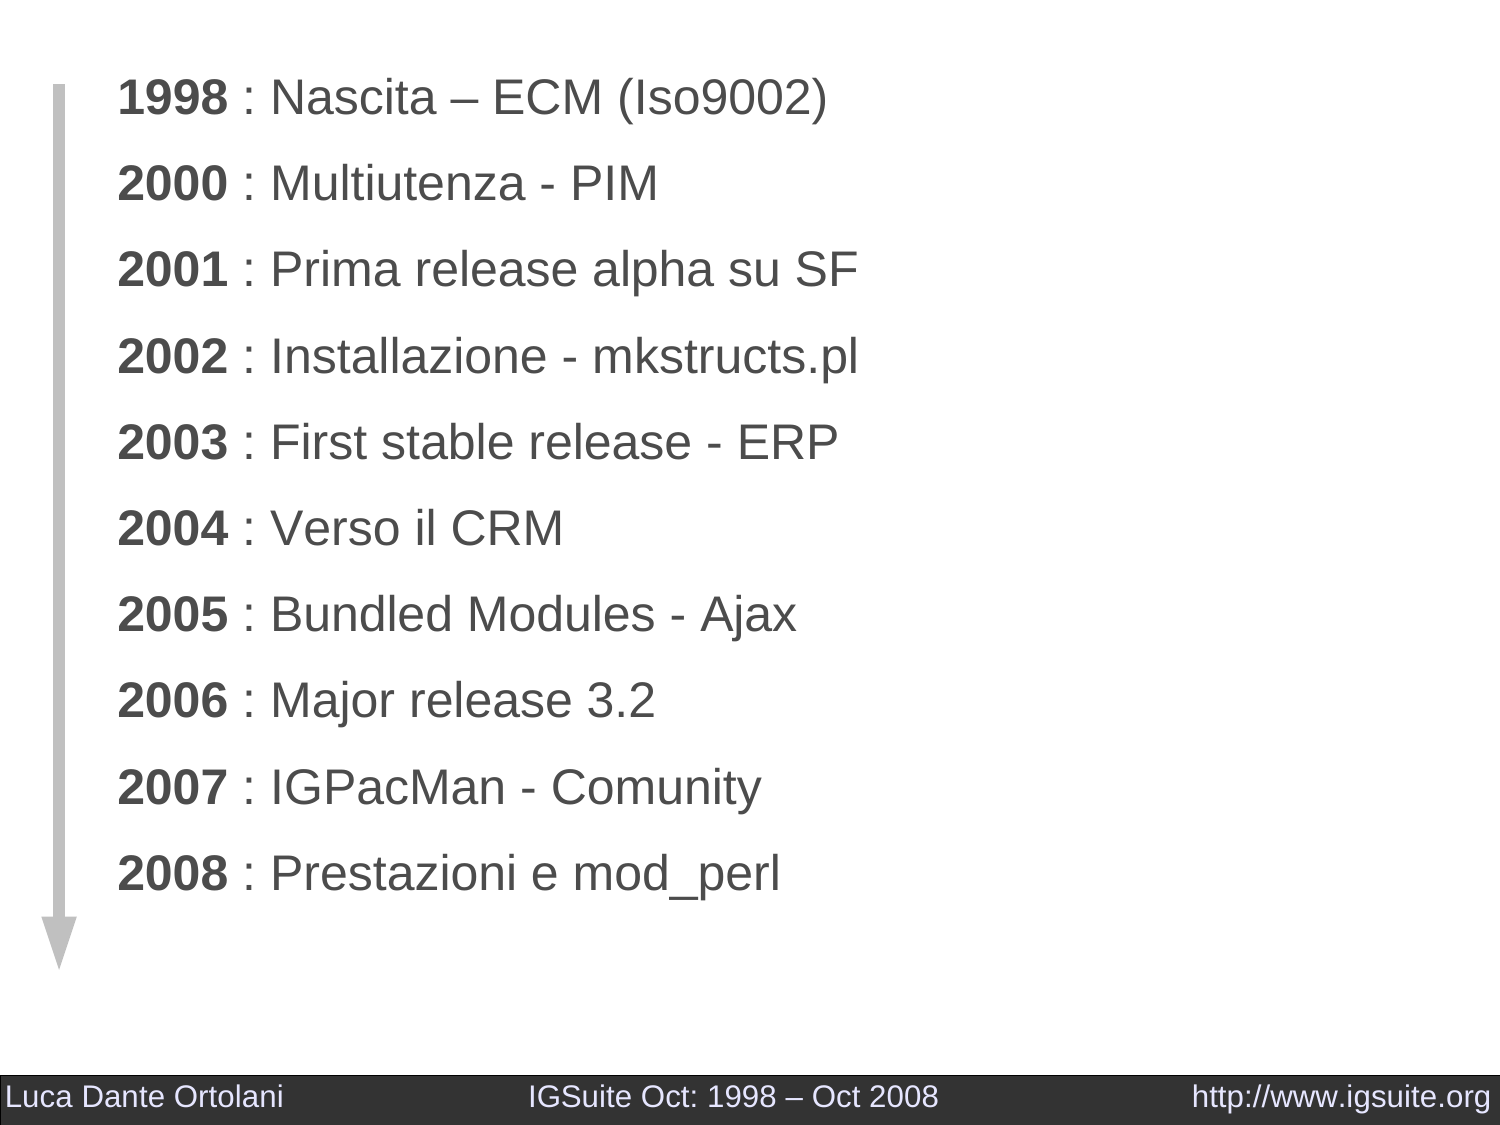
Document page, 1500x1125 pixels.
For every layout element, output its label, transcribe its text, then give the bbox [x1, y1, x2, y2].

text_box Luca Dante Ortolani IGSuite Oct: 1998 – Oct 2008 http://www.igsuite.org [0, 1075, 1500, 1125]
text_box 1998 : Nascita – ECM (Iso9002) 2000 : Multiutenza - PIM 2001 : Prima release alpha su SF 2002 : Installazione - mkstructs.pl 2003 : First stable release - ERP 2004 : Verso il CRM 2005 : Bundled Modules - Ajax 2006 : Major release 3.2 2007 : IGPacMan - Comunity 2008 : Prestazioni e mod_perl [88, 75, 894, 1004]
